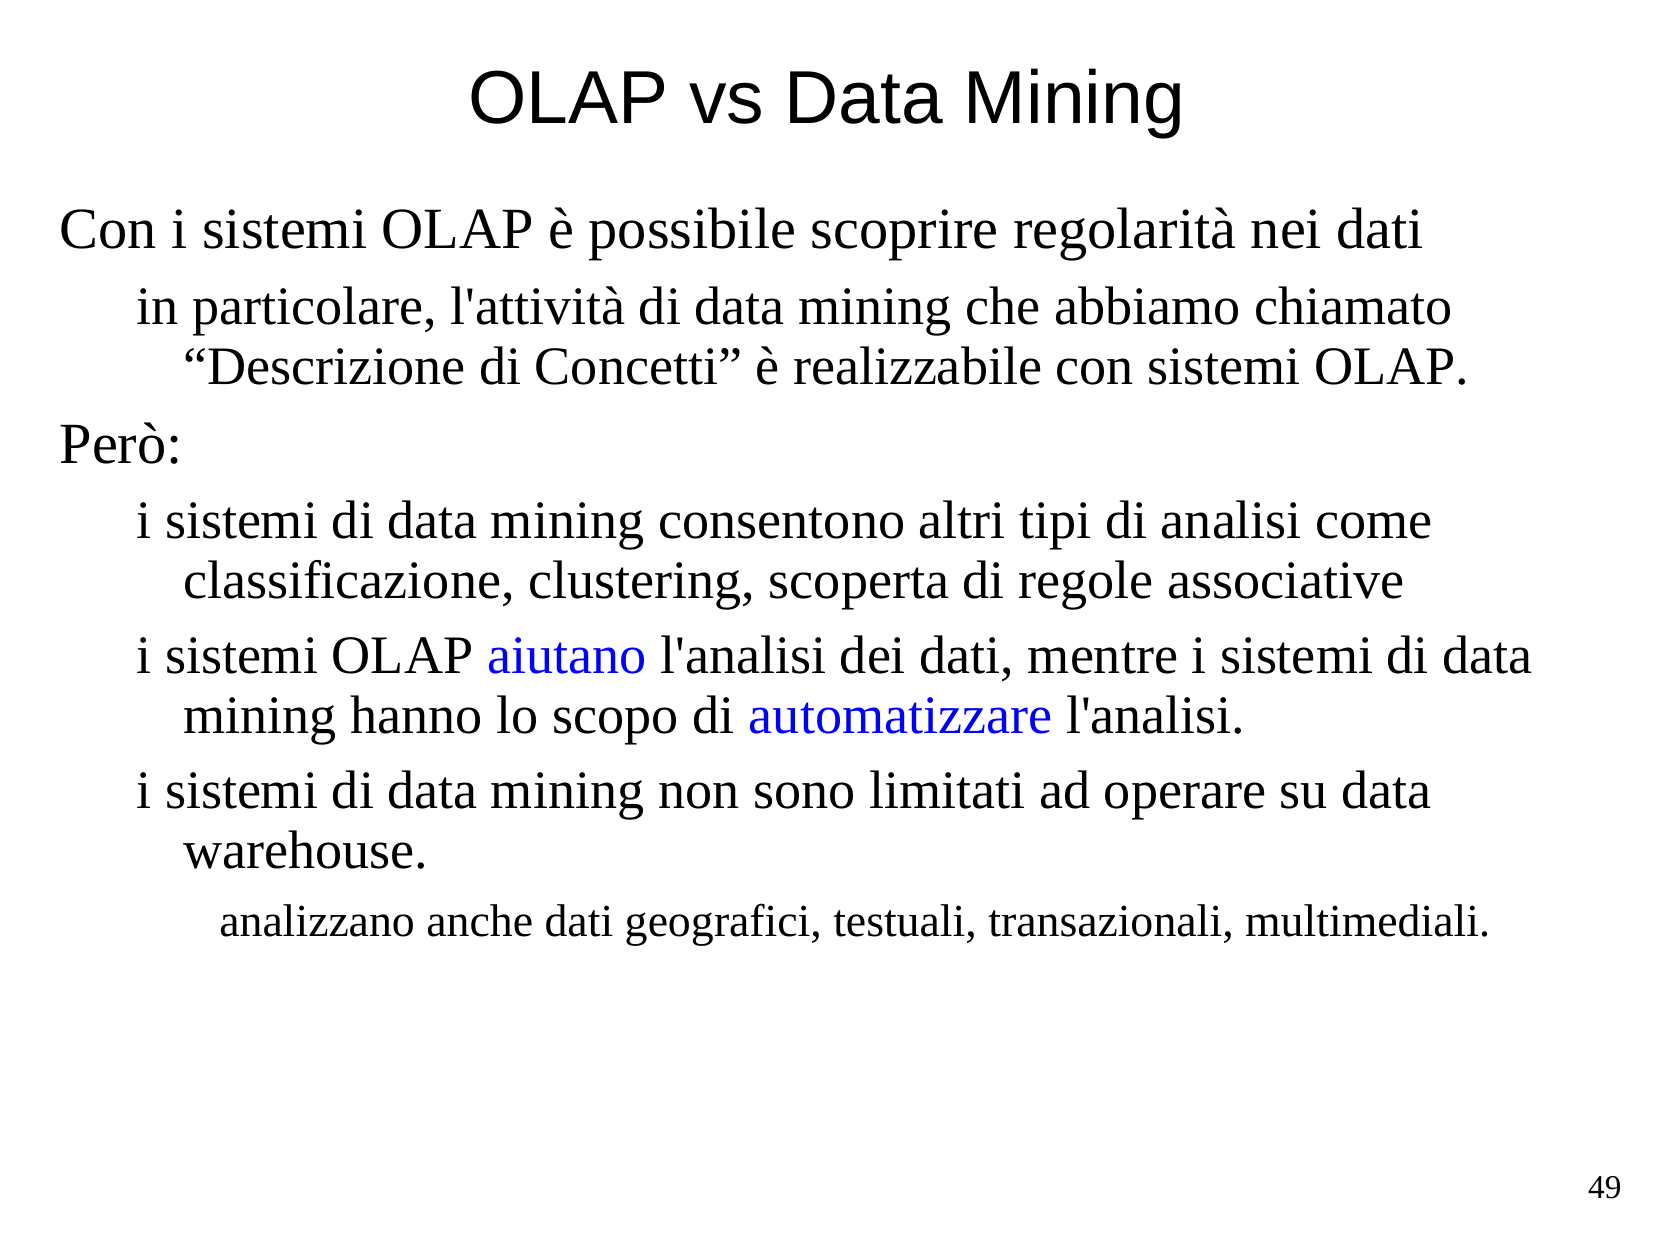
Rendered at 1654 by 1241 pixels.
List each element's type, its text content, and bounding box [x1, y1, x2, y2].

list Con i sistemi OLAP è possibile scoprire regolarità nei dati in particolare, l'attività di data mining che abbiamo chiamato “Descrizione di Concetti” è realizzabile con sistemi OLAP. Però: i sistemi di data mining consentono altri tipi di analisi come classificazione, clustering, scoperta di regole associative i sistemi OLAP aiutano l'analisi dei dati, mentre i sistemi di data mining hanno lo scopo di automatizzare l'analisi. i sistemi di data mining non sono limitati ad operare su data warehouse. analizzano anche dati geografici, testuali, transazionali, multimediali. [42, 196, 1612, 1187]
title OLAP vs Data Mining [37, 30, 1617, 166]
